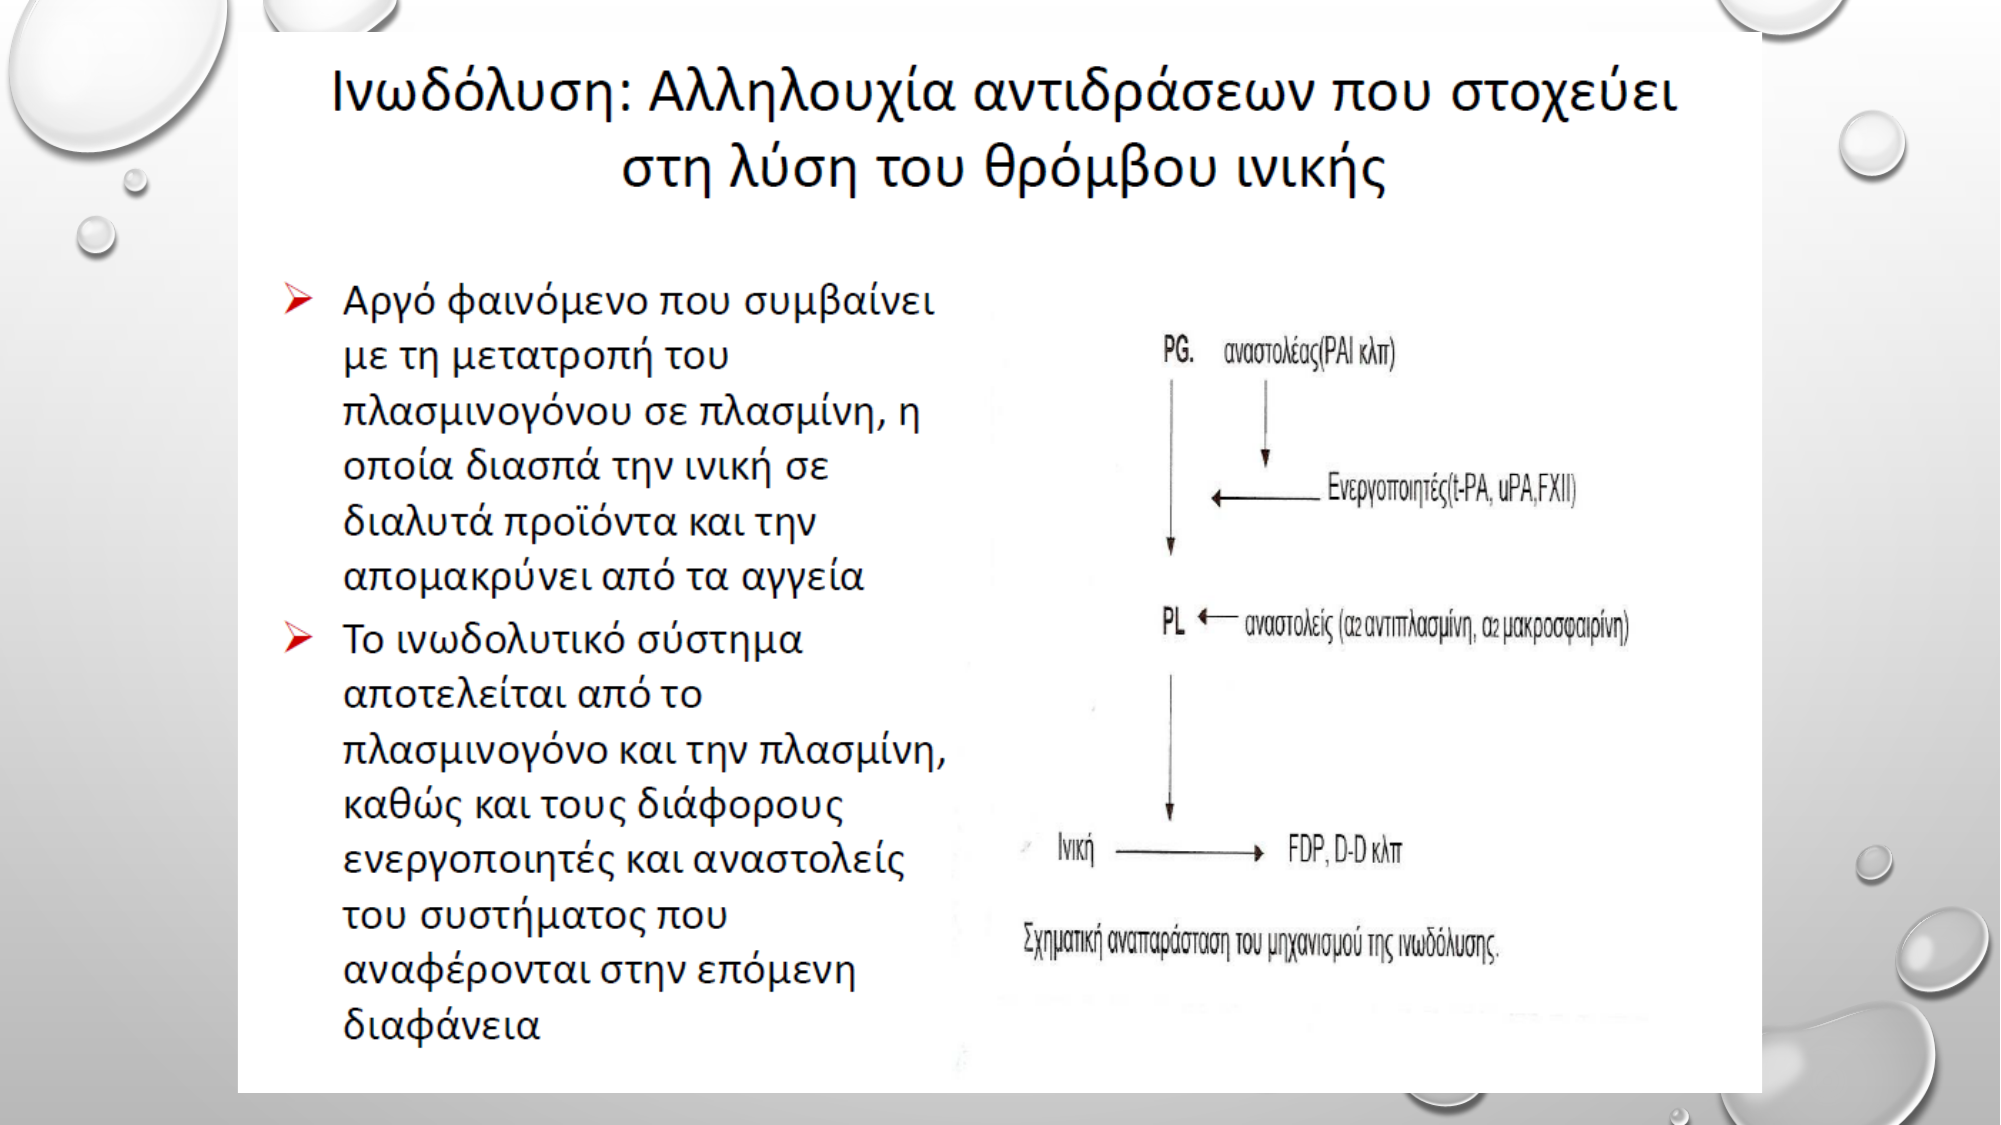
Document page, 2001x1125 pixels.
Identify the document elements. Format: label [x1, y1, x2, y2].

picture [237, 32, 1763, 1093]
